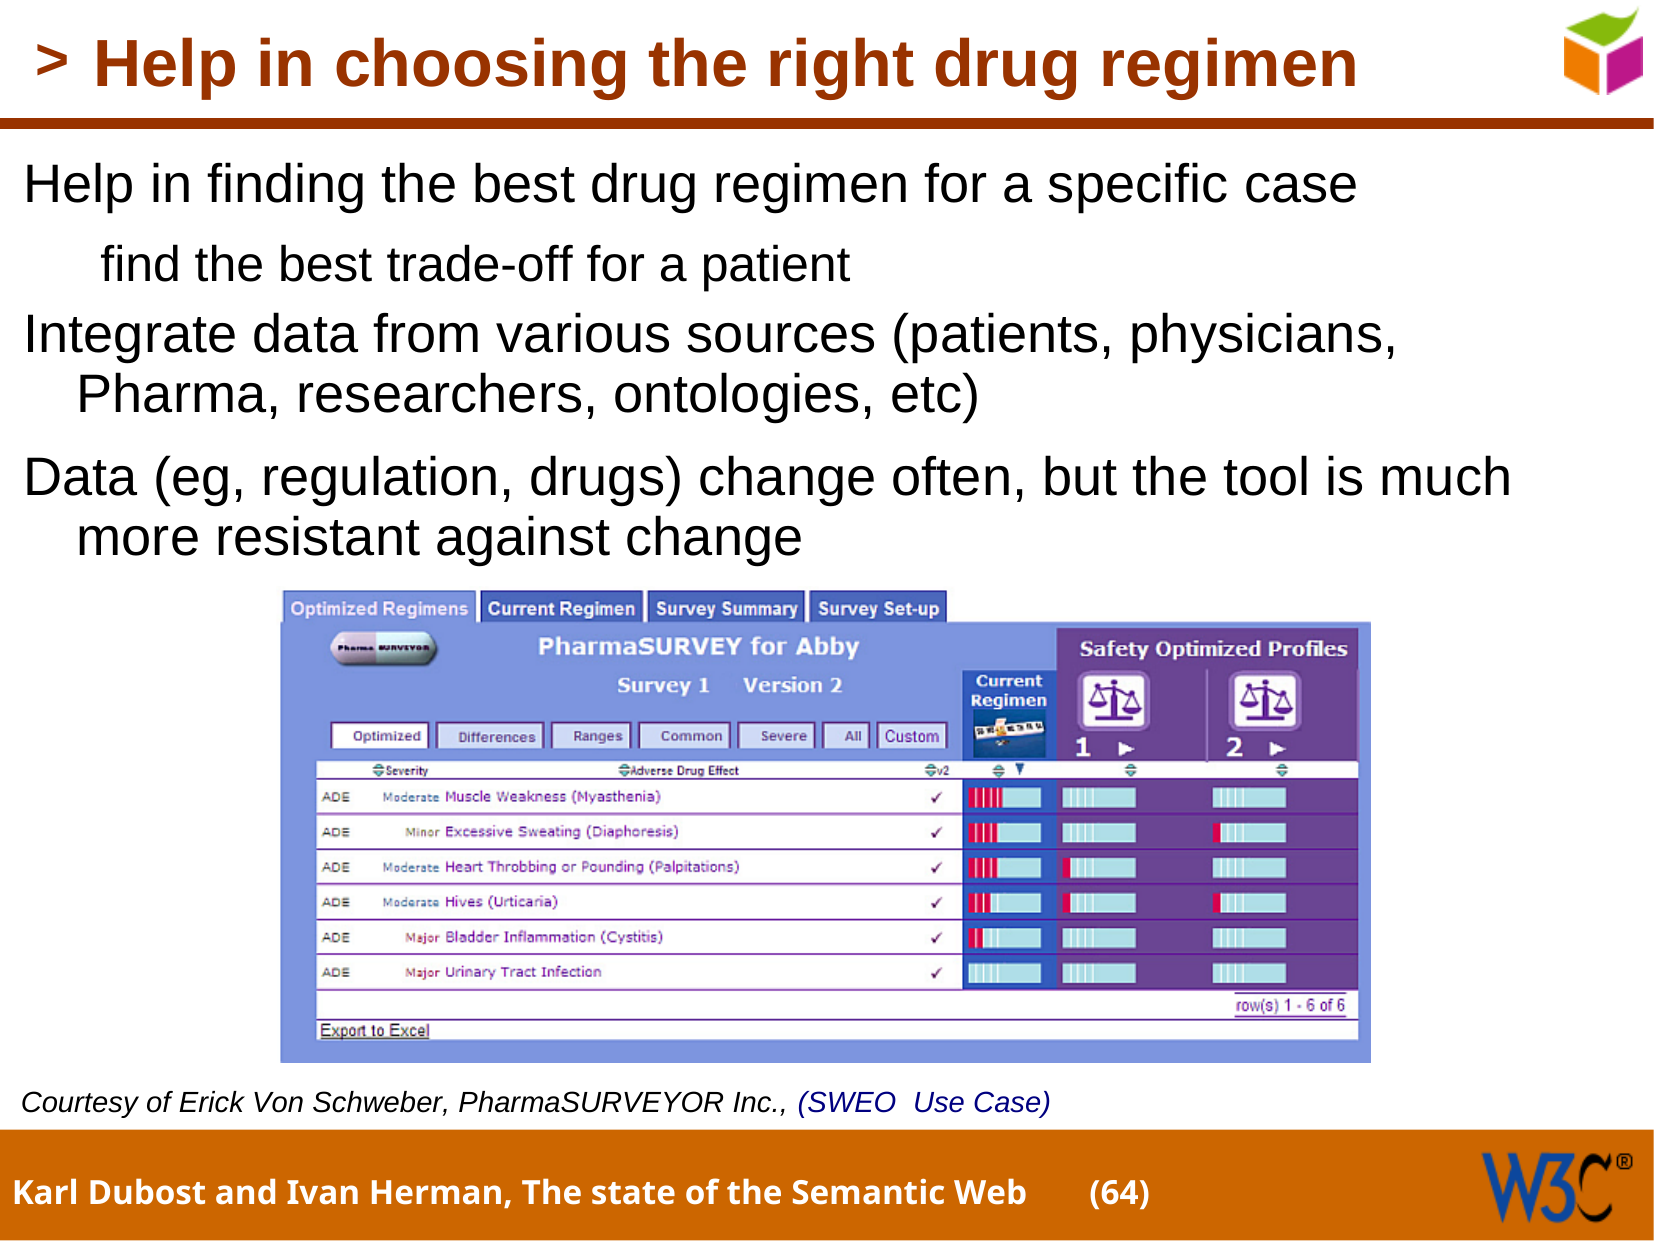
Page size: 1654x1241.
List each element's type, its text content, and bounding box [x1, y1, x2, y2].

title Help in choosing the right drug regimen [93, 0, 1493, 124]
picture [276, 586, 1371, 1063]
picture [1477, 1149, 1639, 1228]
list Help in finding the best drug regimen for a specific case find the best trade-off for a patient Integrate data from various sources (patients, physicians, Pharma, researchers, ontologies, etc) Data (eg, regulation, drugs) change often, but the tool is much more resistant against change [5, 153, 1601, 568]
picture [1564, 5, 1643, 95]
text_box Courtesy of Erick Von Schweber, PharmaSURVEYOR Inc., (SWEO Use Case) [6, 1080, 1068, 1129]
